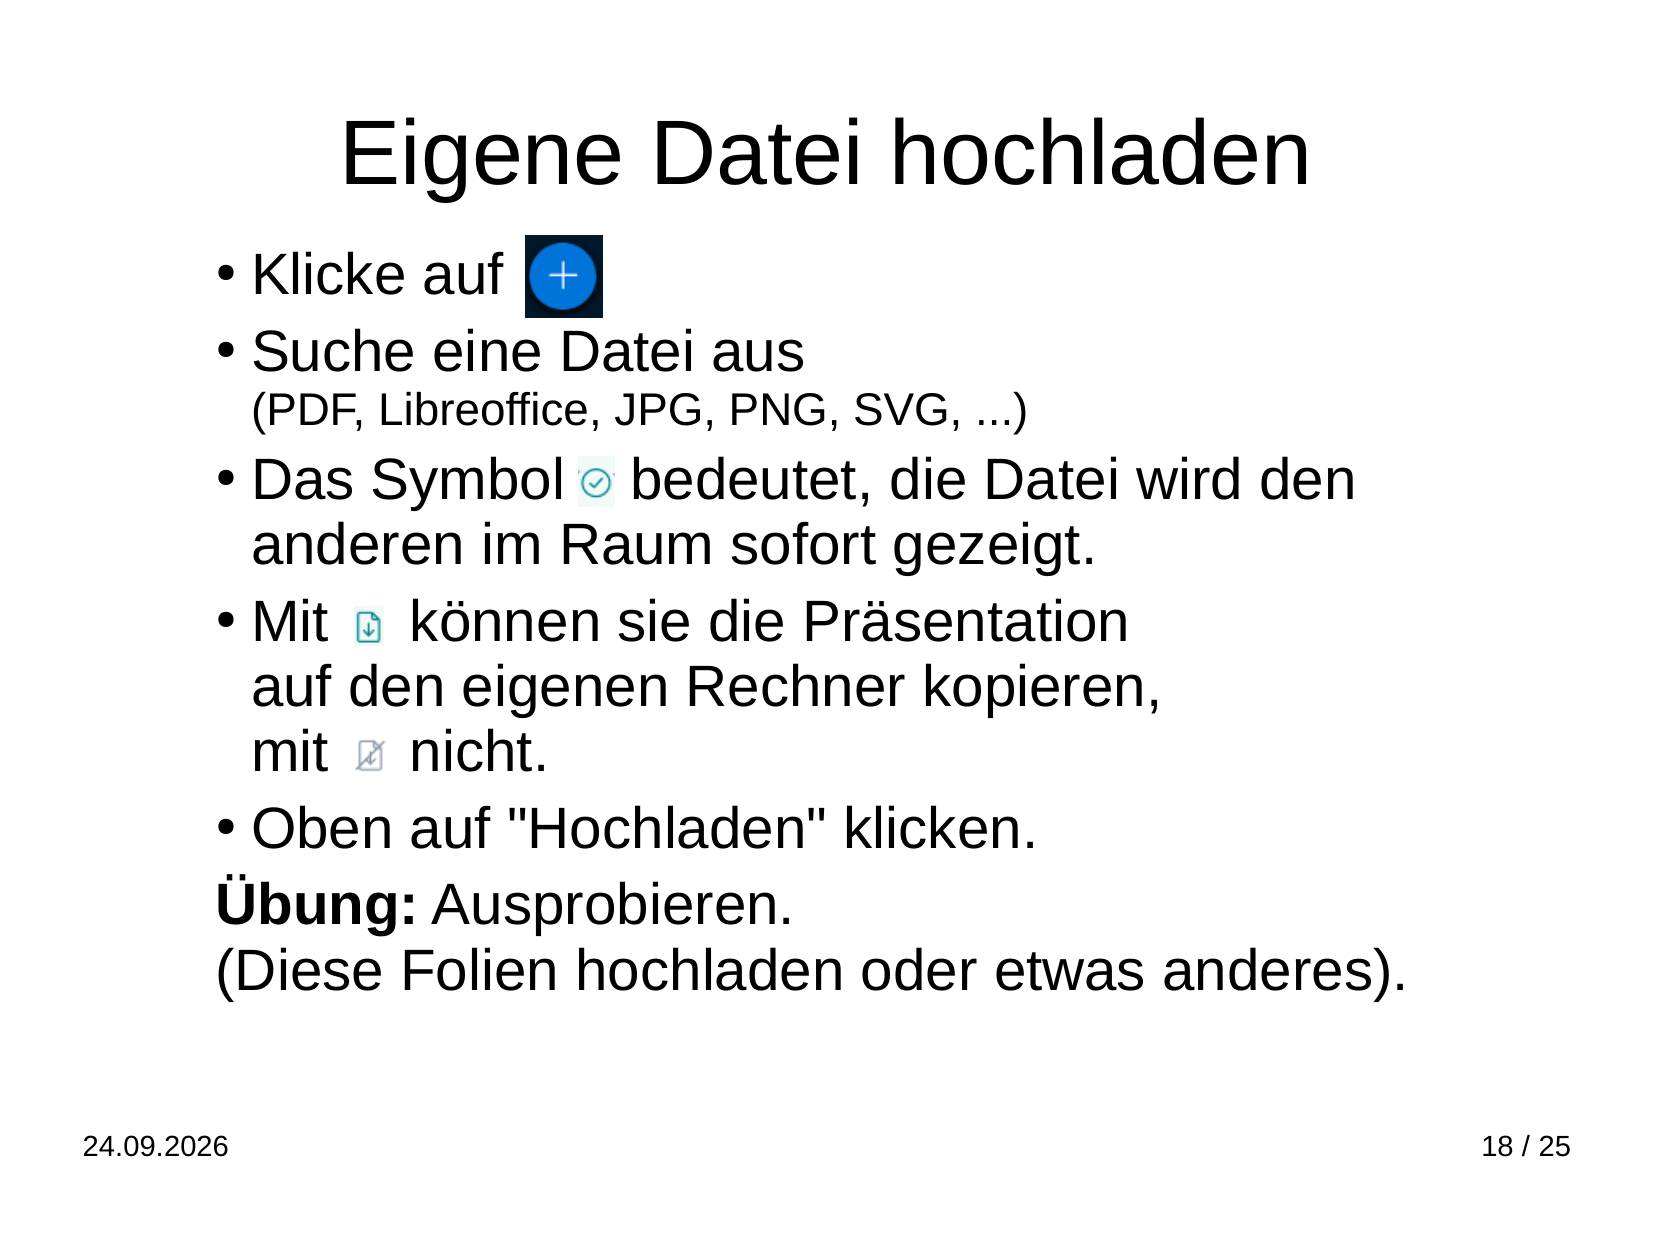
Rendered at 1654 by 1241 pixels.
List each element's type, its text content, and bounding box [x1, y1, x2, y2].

picture [354, 736, 386, 776]
title Eigene Datei hochladen [82, 49, 1571, 257]
picture [354, 606, 384, 646]
picture [578, 456, 615, 507]
text_box Klicke auf Suche eine Datei aus (PDF, Libreoffice, JPG, PNG, SVG, ...) Das Symbol bedeutet, die Datei wird den anderen im Raum sofort gezeigt. Mit können sie die Präsentation auf den eigenen Rechner kopieren, mit nicht. Oben auf "Hochladen" klicken. Übung: Ausprobieren. (Diese Folien hochladen oder etwas anderes). [200, 257, 1465, 1075]
picture [525, 235, 603, 318]
